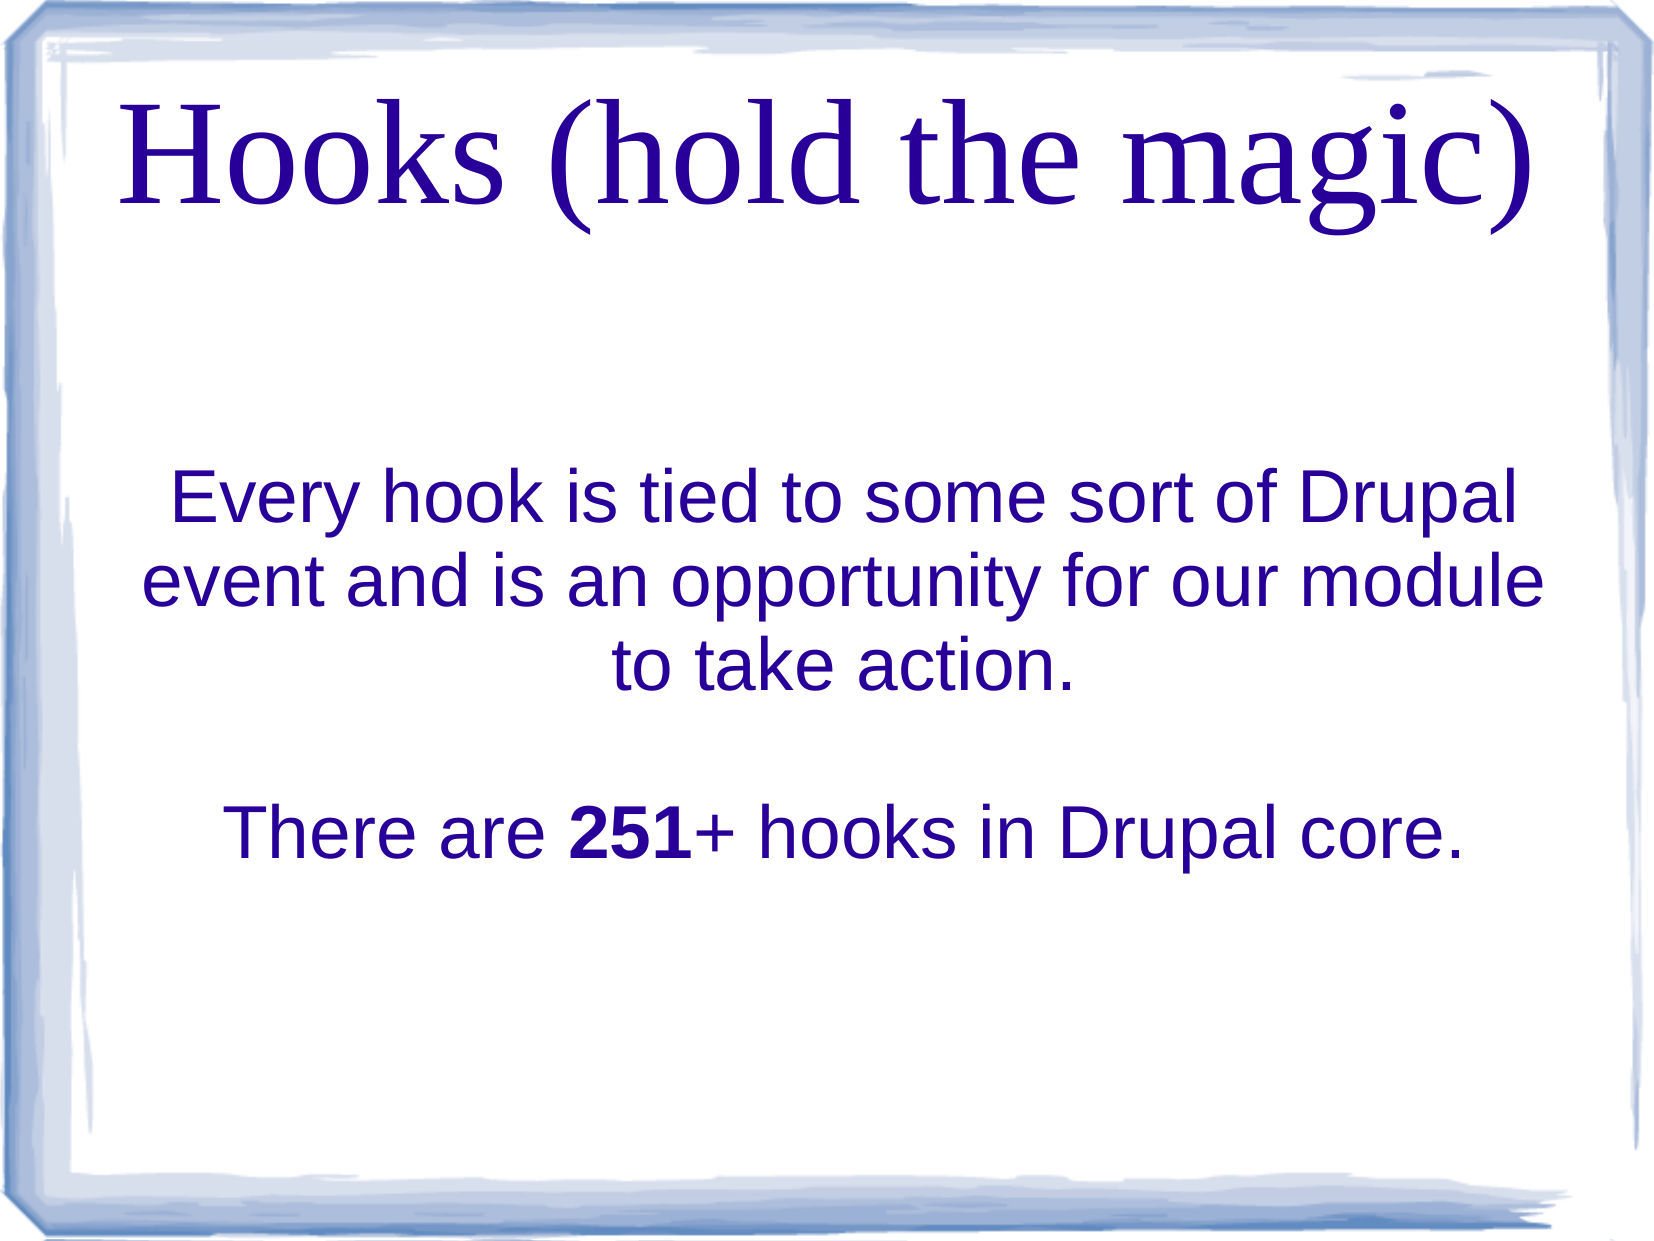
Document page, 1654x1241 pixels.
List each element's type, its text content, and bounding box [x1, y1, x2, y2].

subtitle Every hook is tied to some sort of Drupal event and is an opportunity for our module to take action. There are 251+ hooks in Drupal core. [118, 332, 1571, 997]
title Hooks (hold the magic) [82, 56, 1571, 250]
picture [0, 0, 1654, 1241]
